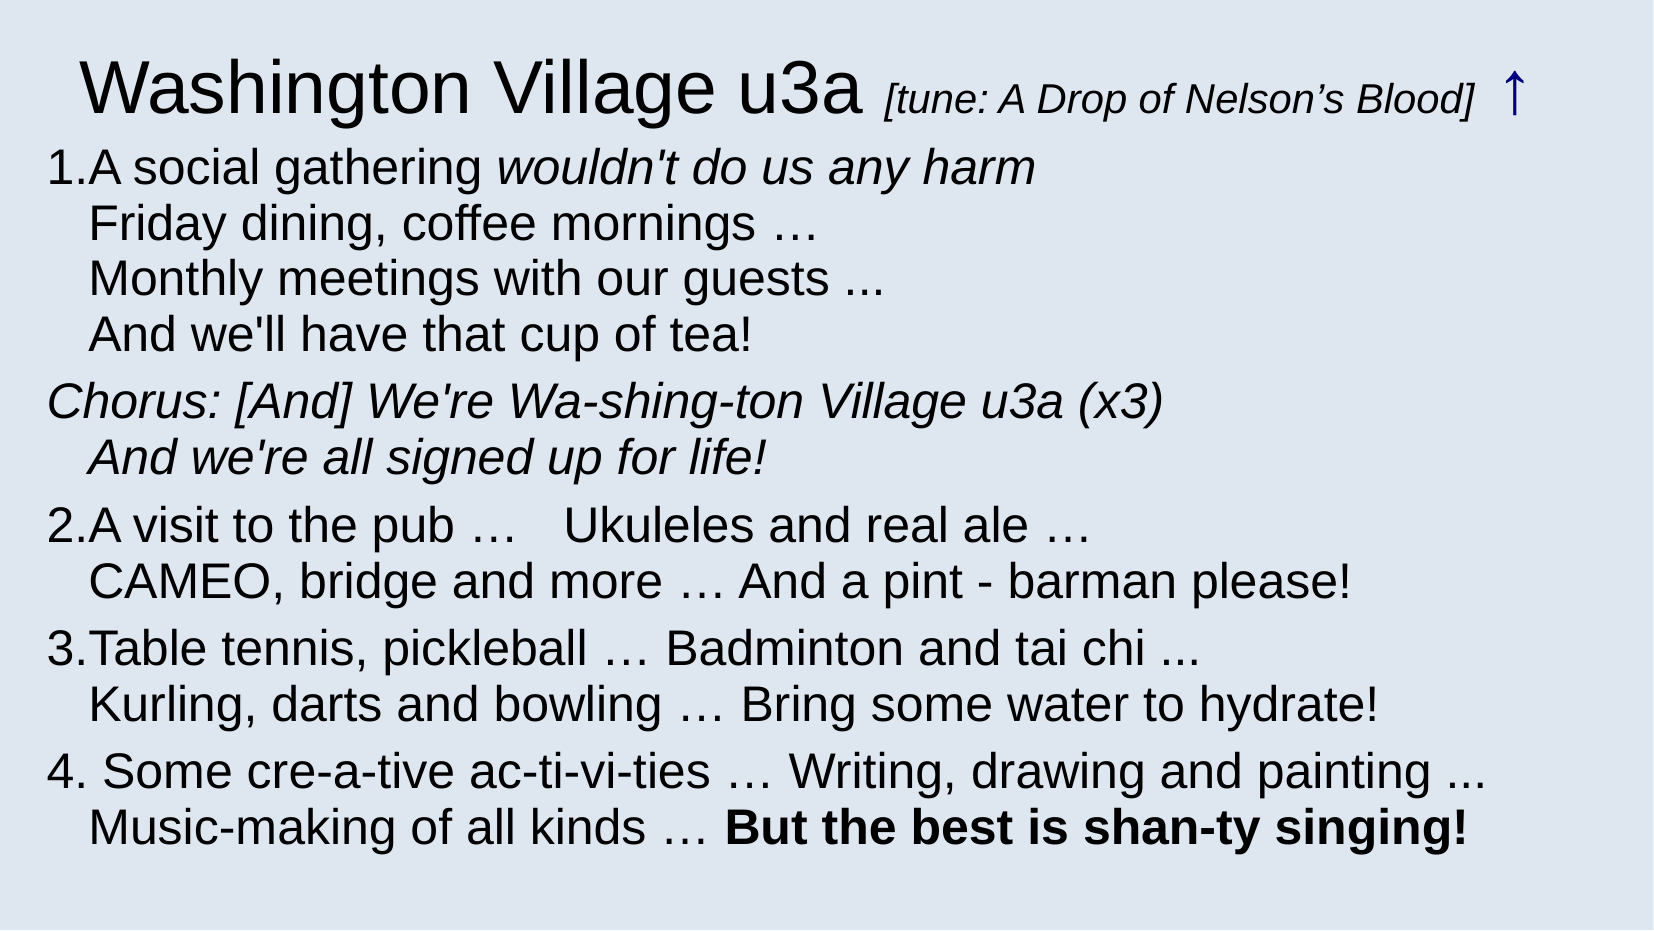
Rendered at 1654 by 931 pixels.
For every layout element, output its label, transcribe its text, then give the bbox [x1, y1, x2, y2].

title Washington Village u3a [tune: A Drop of Nelson’s Blood] ↑ [79, 45, 1568, 130]
subtitle 1.A social gathering wouldn't do us any harm Friday dining, coffee mornings … Monthly meetings with our guests ... And we'll have that cup of tea! Chorus: [And] We're Wa-shing-ton Village u3a (x3) And we're all signed up for life! 2.A visit to the pub … Ukuleles and real ale … CAMEO, bridge and more … And a pint - barman please! 3.Table tennis, pickleball … Badminton and tai chi ... Kurling, darts and bowling … Bring some water to hydrate! 4. Some cre-a-tive ac-ti-vi-ties … Writing, drawing and painting ... Music-making of all kinds … But the best is shan-ty singing! [46, 139, 1612, 912]
